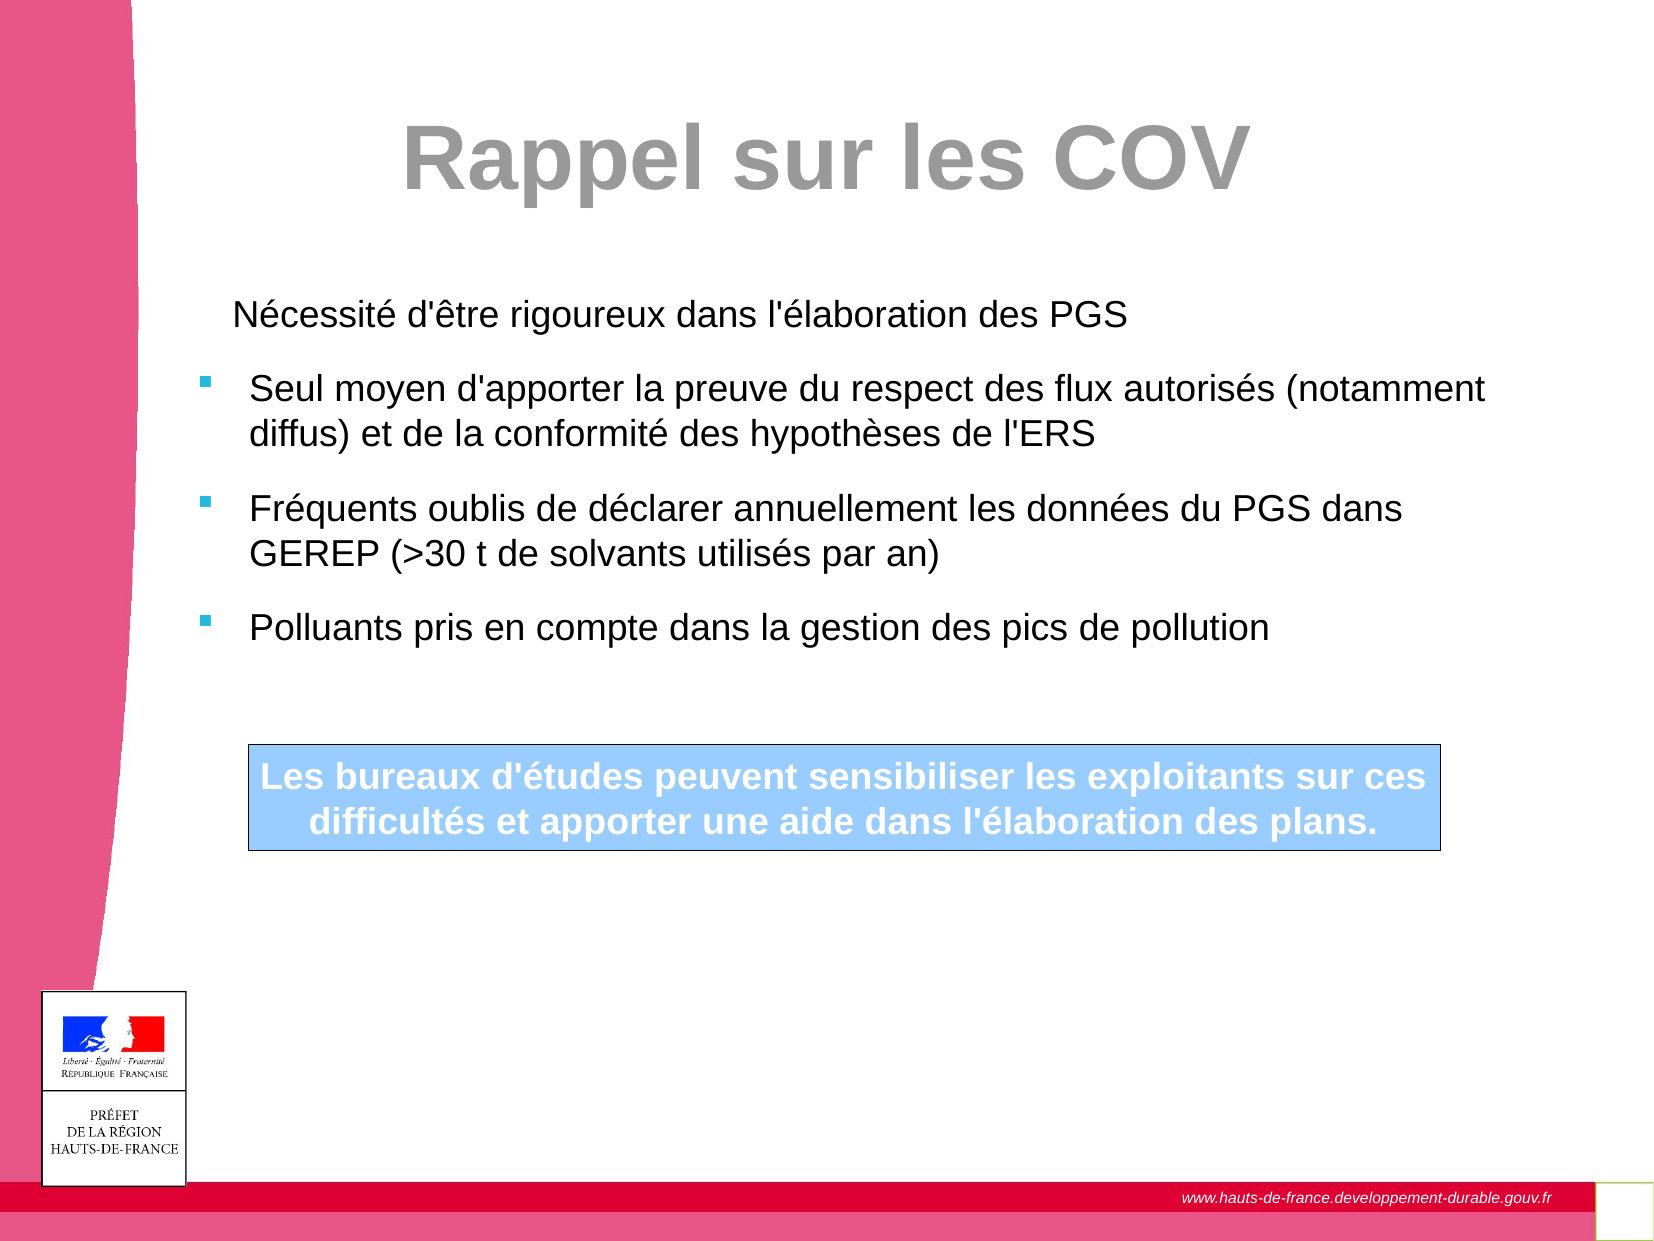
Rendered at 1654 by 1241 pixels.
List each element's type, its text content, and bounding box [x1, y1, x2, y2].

picture [0, 0, 1654, 1241]
text_box Rappel sur les COV [82, 49, 1571, 257]
text_box Nécessité d'être rigoureux dans l'élaboration des PGS Seul moyen d'apporter la preuve du respect des flux autorisés (notamment diffus) et de la conformité des hypothèses de l'ERS Fréquents oublis de déclarer annuellement les données du PGS dans GEREP (>30 t de solvants utilisés par an) Polluants pris en compte dans la gestion des pics de pollution Les bureaux d'études peuvent sensibiliser les exploitants sur ces difficultés et apporter une aide dans l'élaboration des plans. [179, 290, 1509, 1164]
